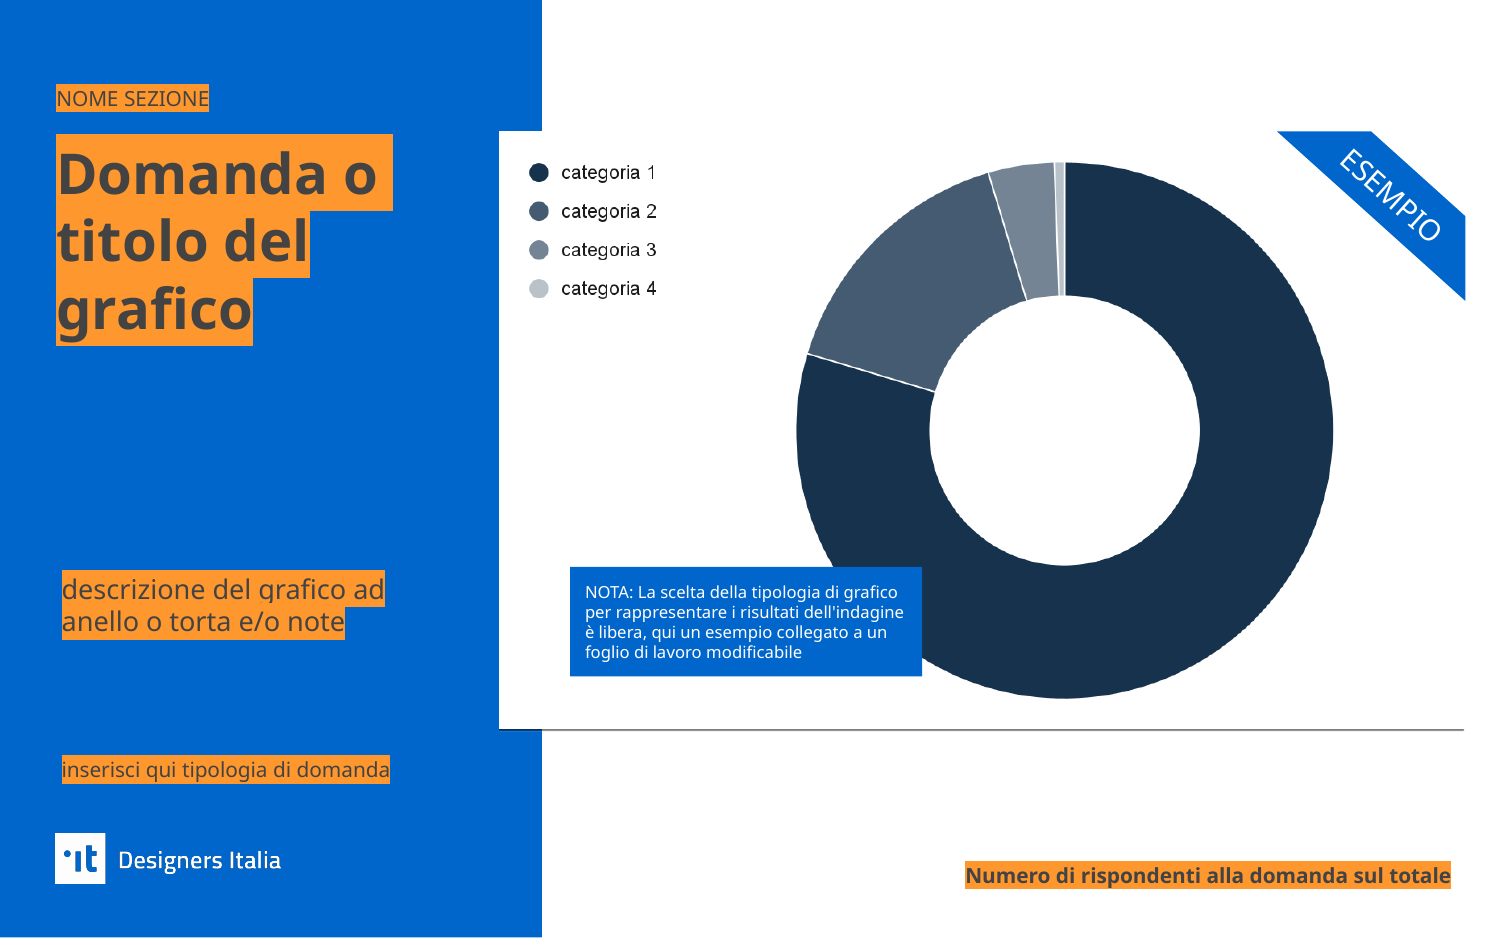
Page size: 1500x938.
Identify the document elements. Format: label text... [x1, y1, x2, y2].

text_box [1359, 131, 1466, 228]
text_box descrizione del grafico ad anello o torta e/o note [46, 557, 458, 627]
picture [499, 131, 1466, 729]
text_box Numero di rispondenti alla domanda sul totale [854, 847, 1466, 917]
text_box Domanda o titolo del grafico [41, 123, 489, 427]
text_box [1277, 131, 1466, 301]
text_box inserisci qui tipologia di domanda [46, 741, 458, 811]
text_box NOTA: La scelta della tipologia di grafico per rappresentare i risultati dell'indagine è libera, qui un esempio collegato a un foglio di lavoro modificabile [570, 566, 923, 677]
picture [55, 833, 294, 884]
text_box NOME SEZIONE [41, 72, 463, 124]
text_box [0, 0, 542, 938]
picture [1372, 131, 1466, 215]
text_box ESEMPIO [1312, 120, 1473, 271]
